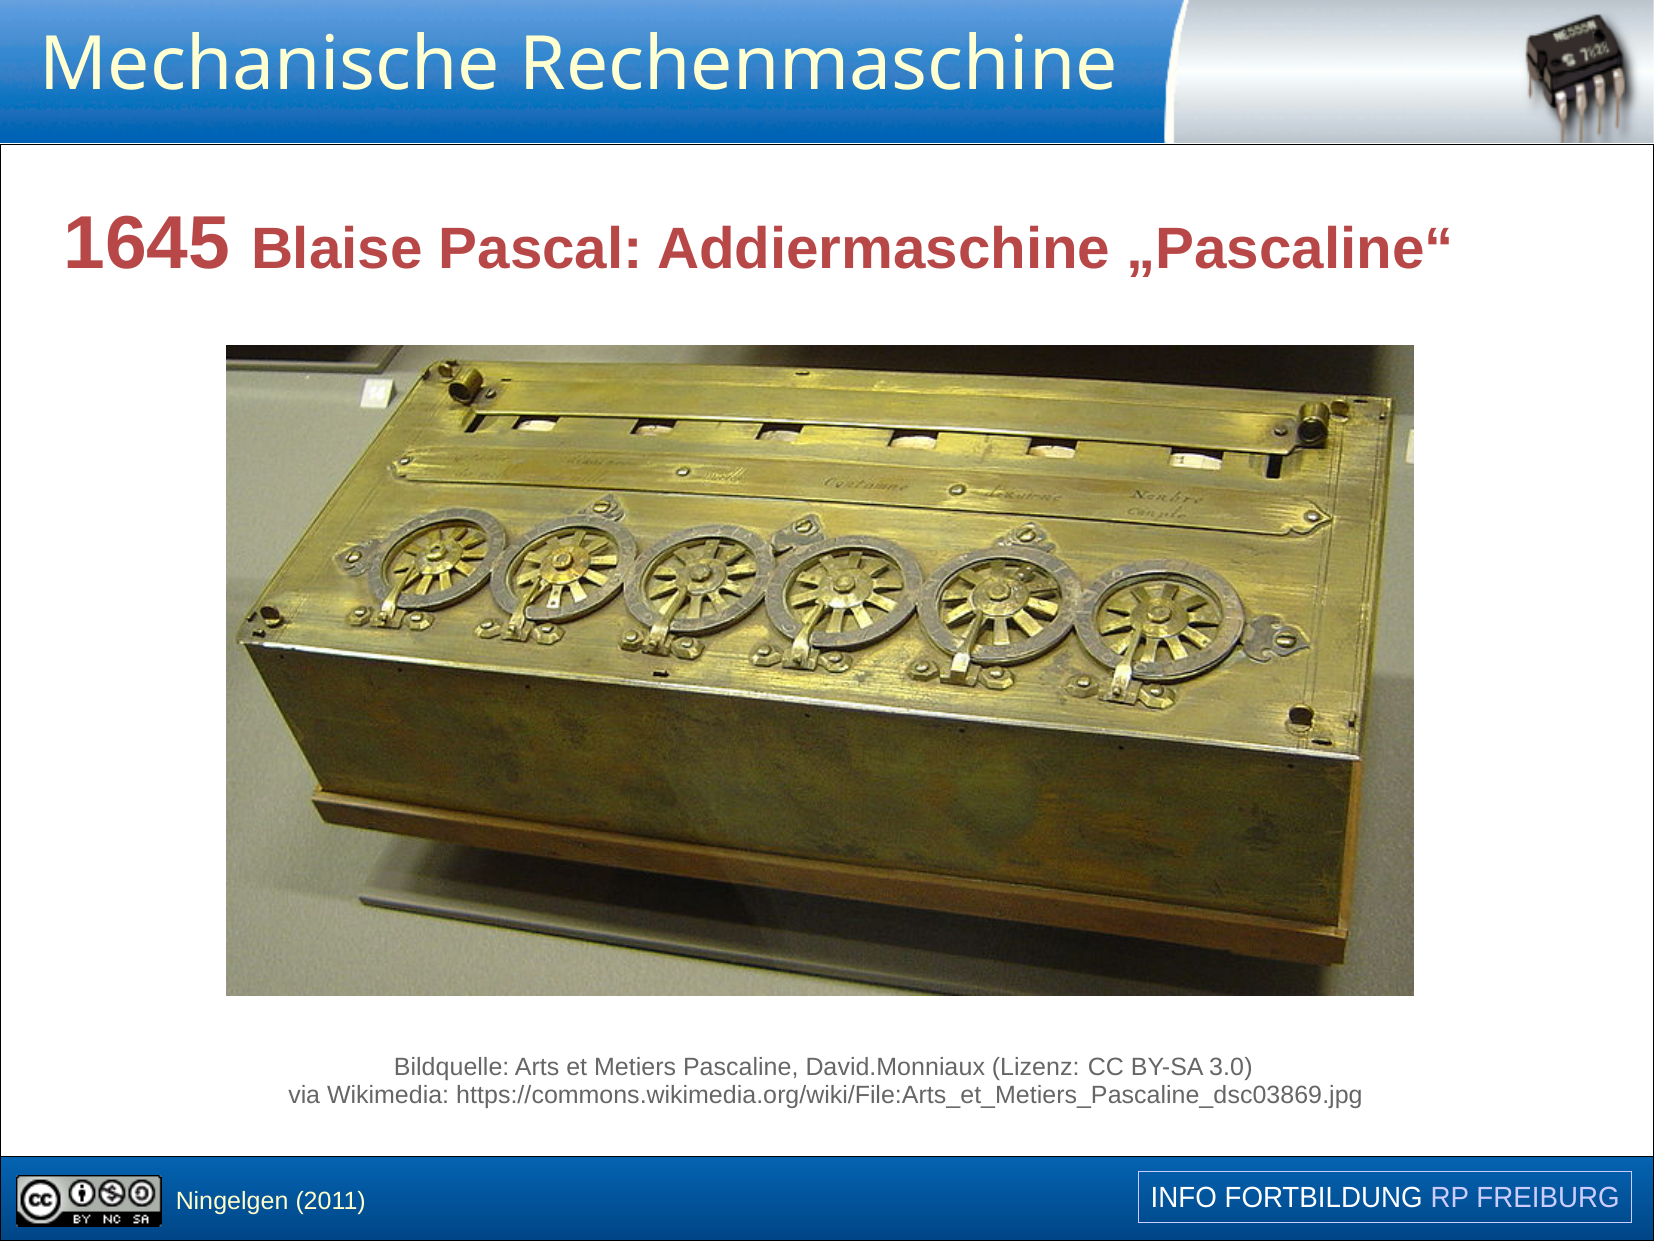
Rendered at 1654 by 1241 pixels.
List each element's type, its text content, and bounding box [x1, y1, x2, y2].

text_box Bildquelle: Arts et Metiers Pascaline, David.Monniaux (Lizenz: CC BY-SA 3.0) via Wikimedia: https://commons.wikimedia.org/wiki/File:Arts_et_Metiers_Pascaline_dsc03869.jpg [0, 1045, 1654, 1117]
picture [226, 345, 1414, 996]
title Mechanische Rechenmaschine [39, 21, 1493, 203]
picture [16, 1175, 162, 1227]
text_box 1645 Blaise Pascal: Addiermaschine „Pascaline“ [48, 193, 1471, 292]
picture [0, 0, 1654, 143]
